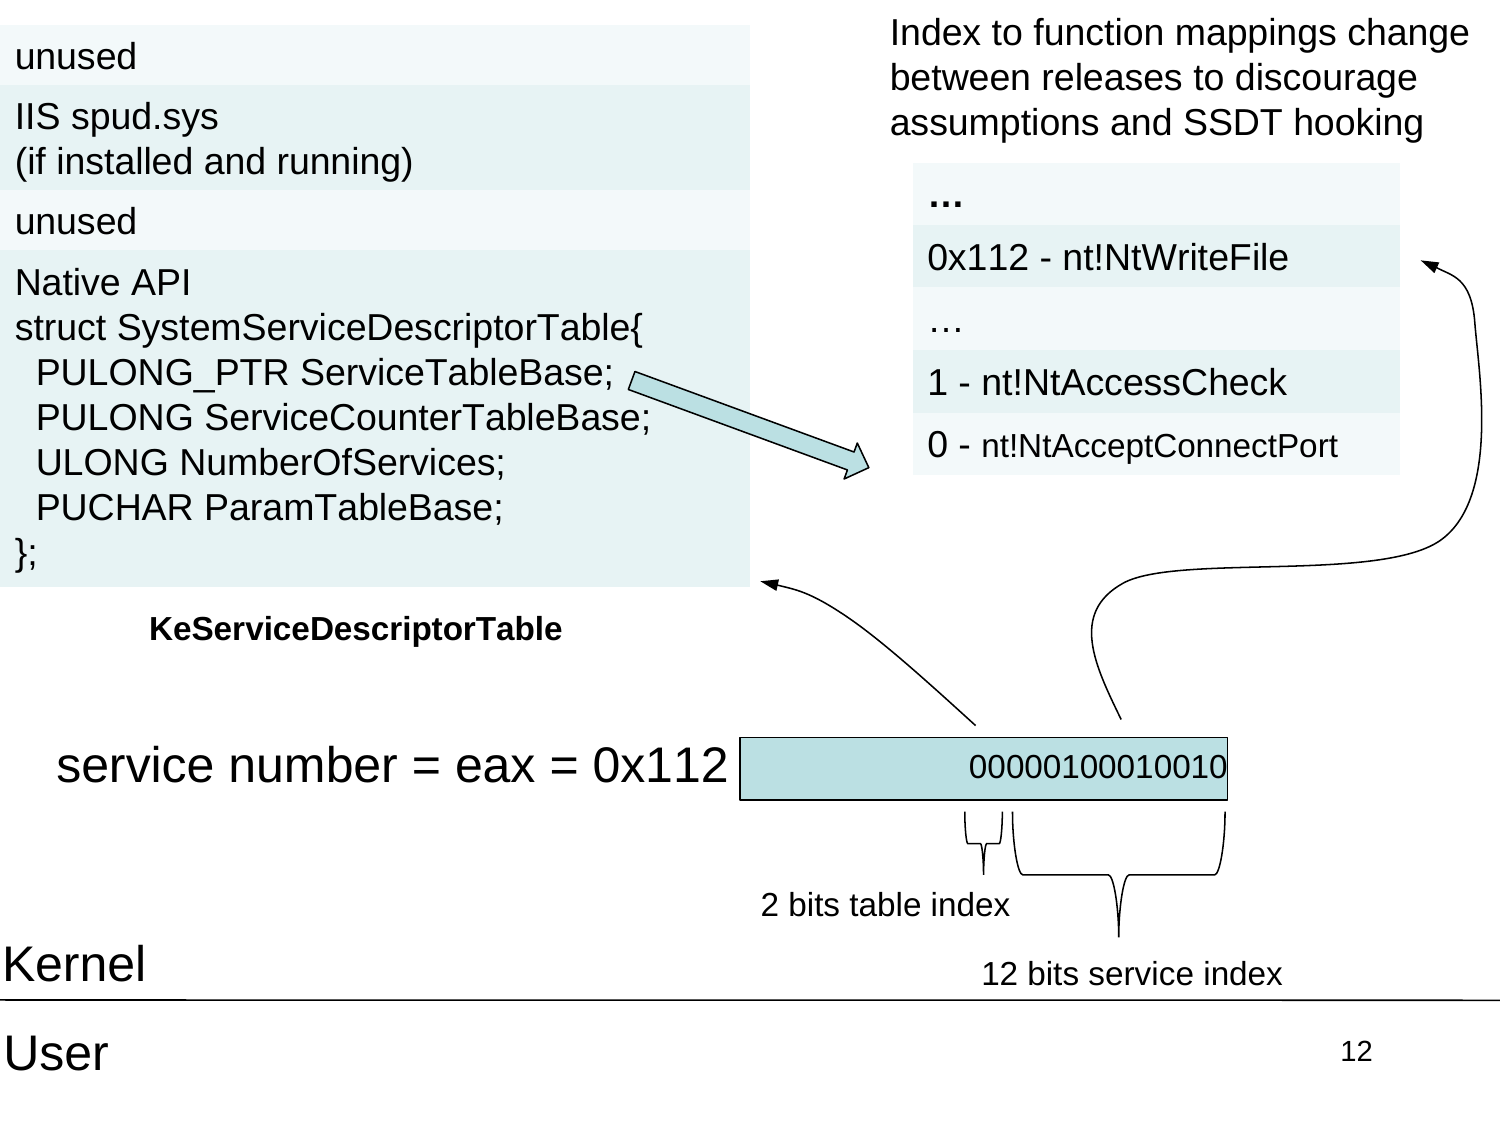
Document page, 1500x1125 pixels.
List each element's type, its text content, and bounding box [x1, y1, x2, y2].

table_cell Native API struct SystemServiceDescriptorTable{ PULONG_PTR ServiceTableBase; PULONG ServiceCounterTableBase; ULONG NumberOfServices; PUCHAR ParamTableBase; }; [0, 250, 750, 587]
text_box <number> [1074, 1025, 1388, 1101]
table_header … [913, 163, 1400, 225]
table_cell 1 - nt!NtAccessCheck [913, 350, 1400, 413]
table_header unused [0, 25, 750, 85]
table_cell unused [0, 190, 750, 250]
table_cell … [913, 287, 1400, 350]
text_box 2 bits table index [745, 874, 1026, 931]
text_box [628, 371, 869, 479]
table_cell 0 - nt!NtAcceptConnectPort [913, 413, 1400, 475]
text_box 12 bits service index [966, 944, 1299, 1000]
text_box Index to function mappings change between releases to discourage assumptions and SSDT hooking [874, 0, 1500, 151]
table_cell IIS spud.sys (if installed and running) [0, 85, 750, 190]
text_box Kernel [0, 924, 162, 1000]
table_cell 0x112 - nt!NtWriteFile [913, 225, 1400, 287]
text_box User [0, 1012, 124, 1088]
text_box KeServiceDescriptorTable [134, 599, 588, 656]
text_box service number = eax = 0x112 [41, 724, 744, 801]
text_box 00000100010010 [954, 737, 1243, 793]
text_box [744, 737, 1228, 800]
